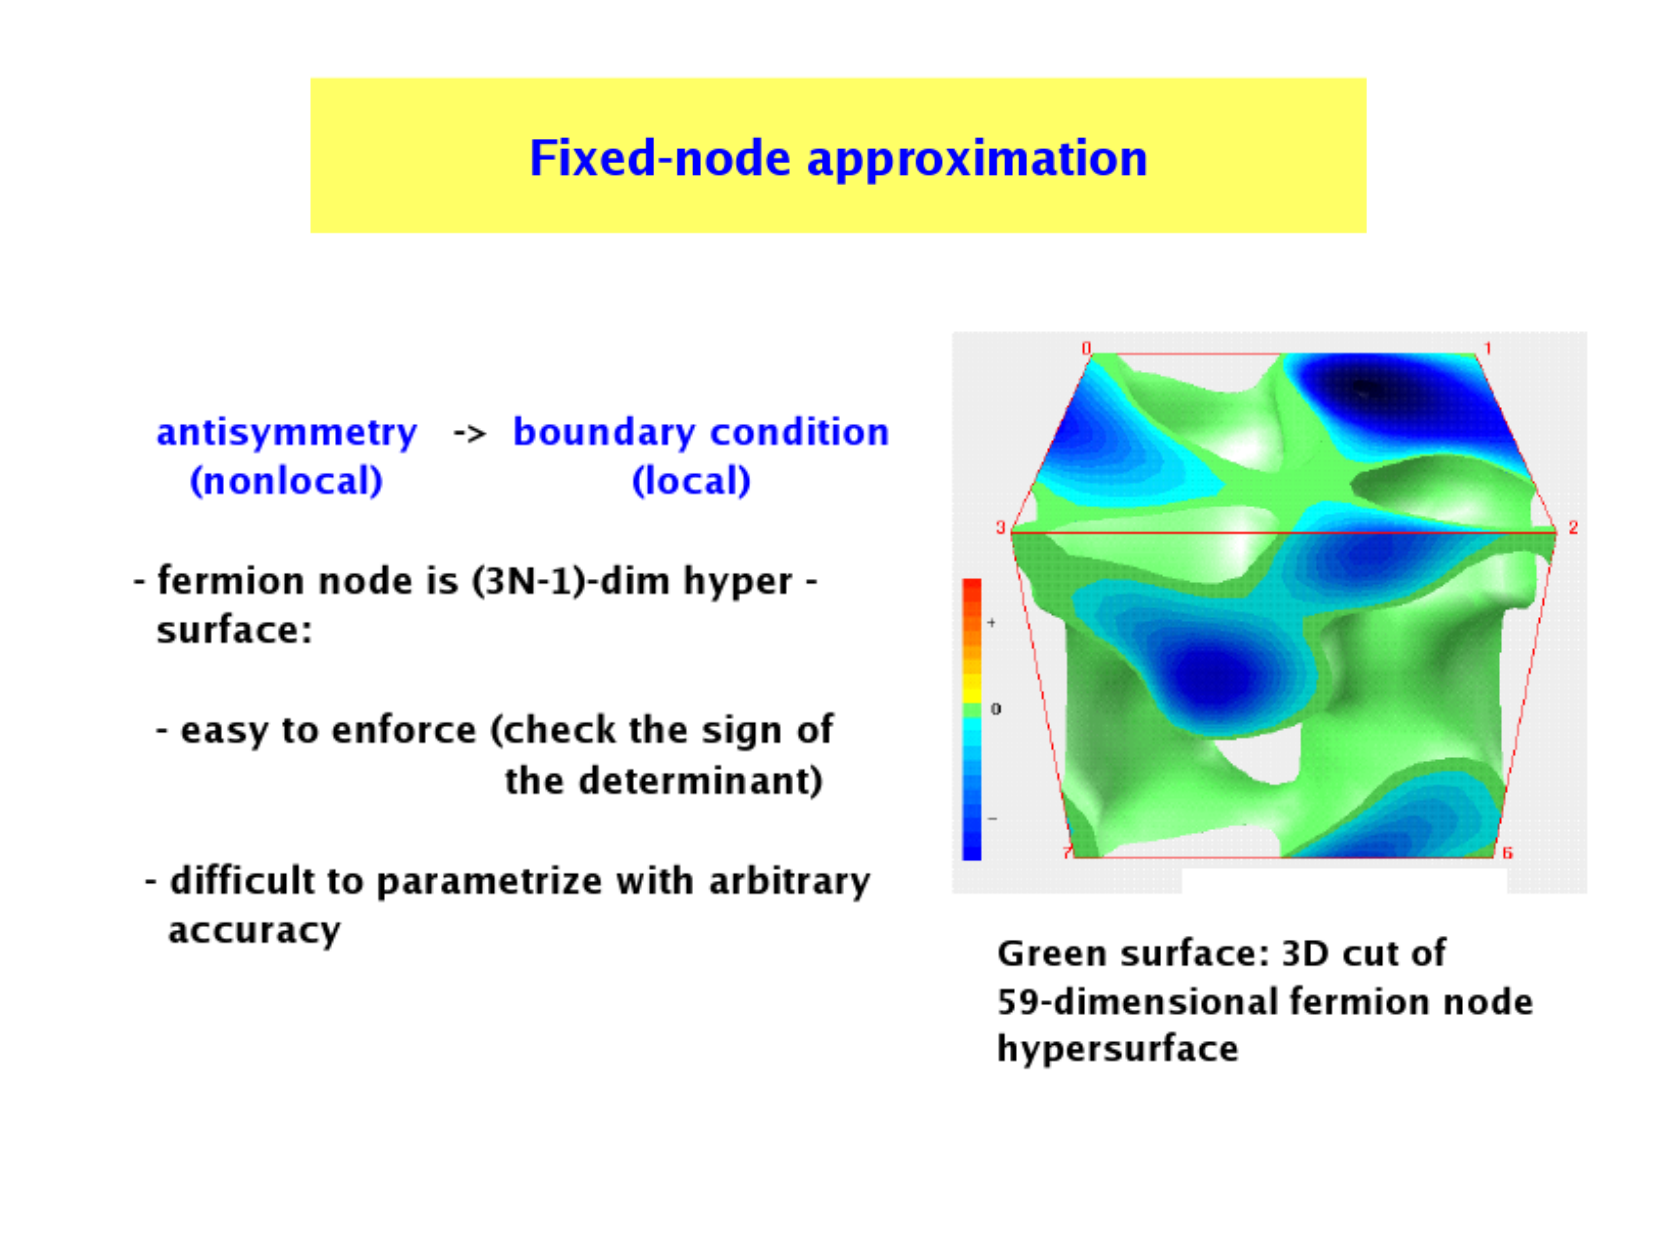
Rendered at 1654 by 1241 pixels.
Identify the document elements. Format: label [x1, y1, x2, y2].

picture [225, 49, 1445, 263]
picture [937, 299, 1613, 1149]
picture [75, 374, 901, 980]
